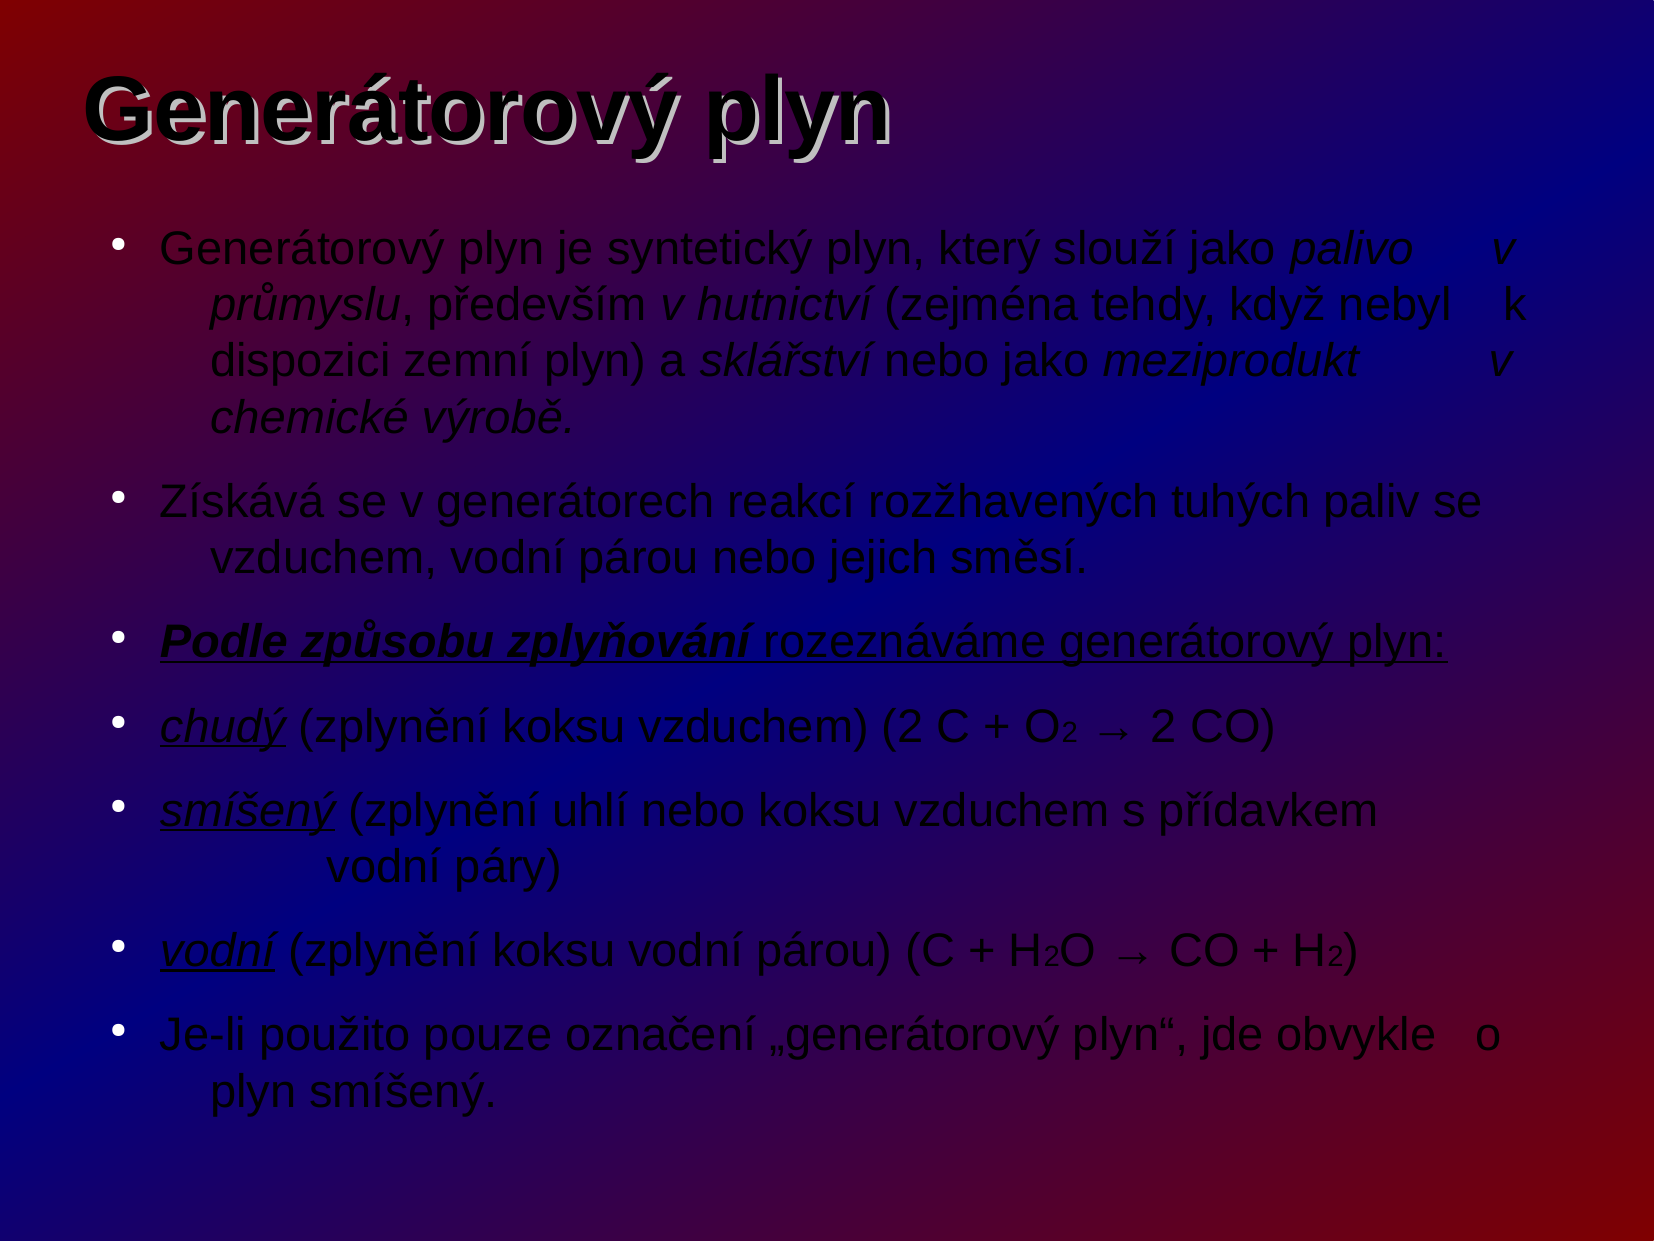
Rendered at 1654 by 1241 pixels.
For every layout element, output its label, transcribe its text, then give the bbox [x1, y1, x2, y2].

list Generátorový plyn je syntetický plyn, který slouží jako palivo v průmyslu, především v hutnictví (zejména tehdy, když nebyl k dispozici zemní plyn) a sklářství nebo jako meziprodukt v chemické výrobě. Získává se v generátorech reakcí rozžhavených tuhých paliv se vzduchem, vodní párou nebo jejich směsí. Podle způsobu zplyňování rozeznáváme generátorový plyn: chudý (zplynění koksu vzduchem) (2 C + O2 → 2 CO) smíšený (zplynění uhlí nebo koksu vzduchem s přídavkem vodní páry) vodní (zplynění koksu vodní párou) (C + H2O → CO + H2) Je-li použito pouze označení „generátorový plyn“, jde obvykle o plyn smíšený. [76, 217, 1565, 1120]
title Generátorový plyn [82, 0, 1571, 208]
